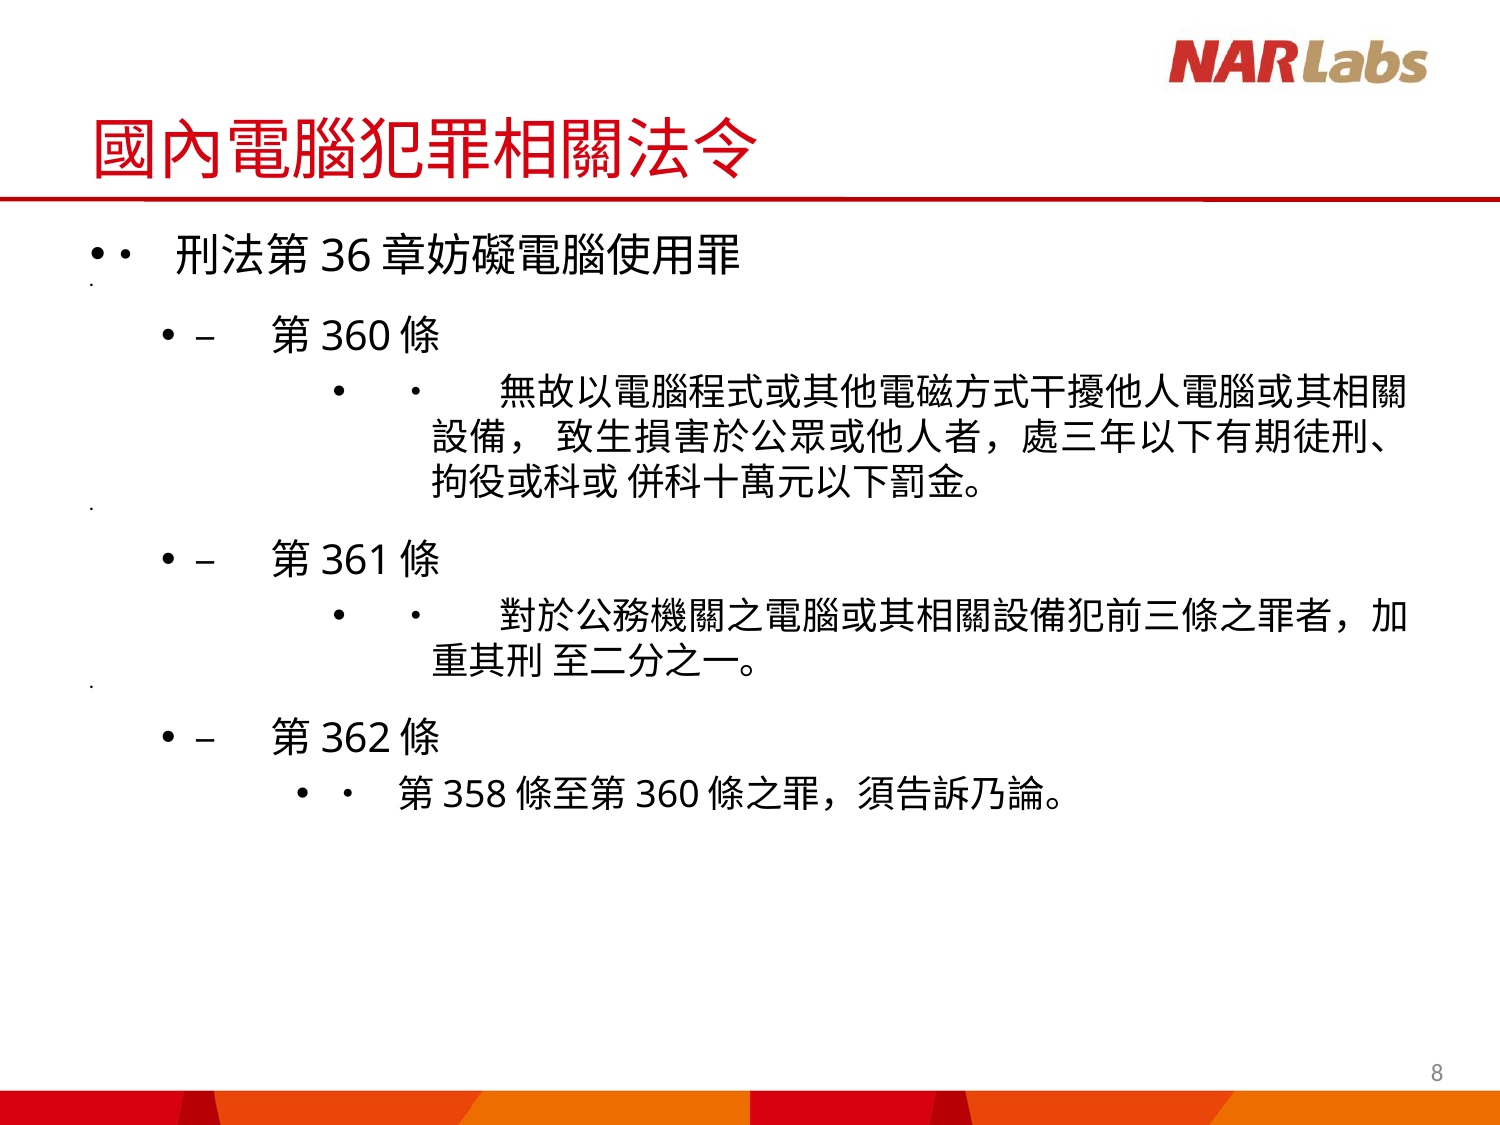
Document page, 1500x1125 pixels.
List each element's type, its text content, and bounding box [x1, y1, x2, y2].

title 國內電腦犯罪相關法令 [89, 107, 1411, 189]
list • 刑法第36章妨礙電腦使用罪 – 第360條 • 無故以電腦程式或其他電磁方式干擾他人電腦或其相關設備， 致生損害於公眾或他人者，處三年以下有期徒刑、拘役或科或 併科十萬元以下罰金。 – 第361條 • 對於公務機關之電腦或其相關設備犯前三條之罪者，加重其刑 至二分之一。 – 第362條 • 第358條至第360條之罪，須告訴乃論。 [89, 226, 1411, 816]
text_box 5 [1414, 1056, 1448, 1090]
